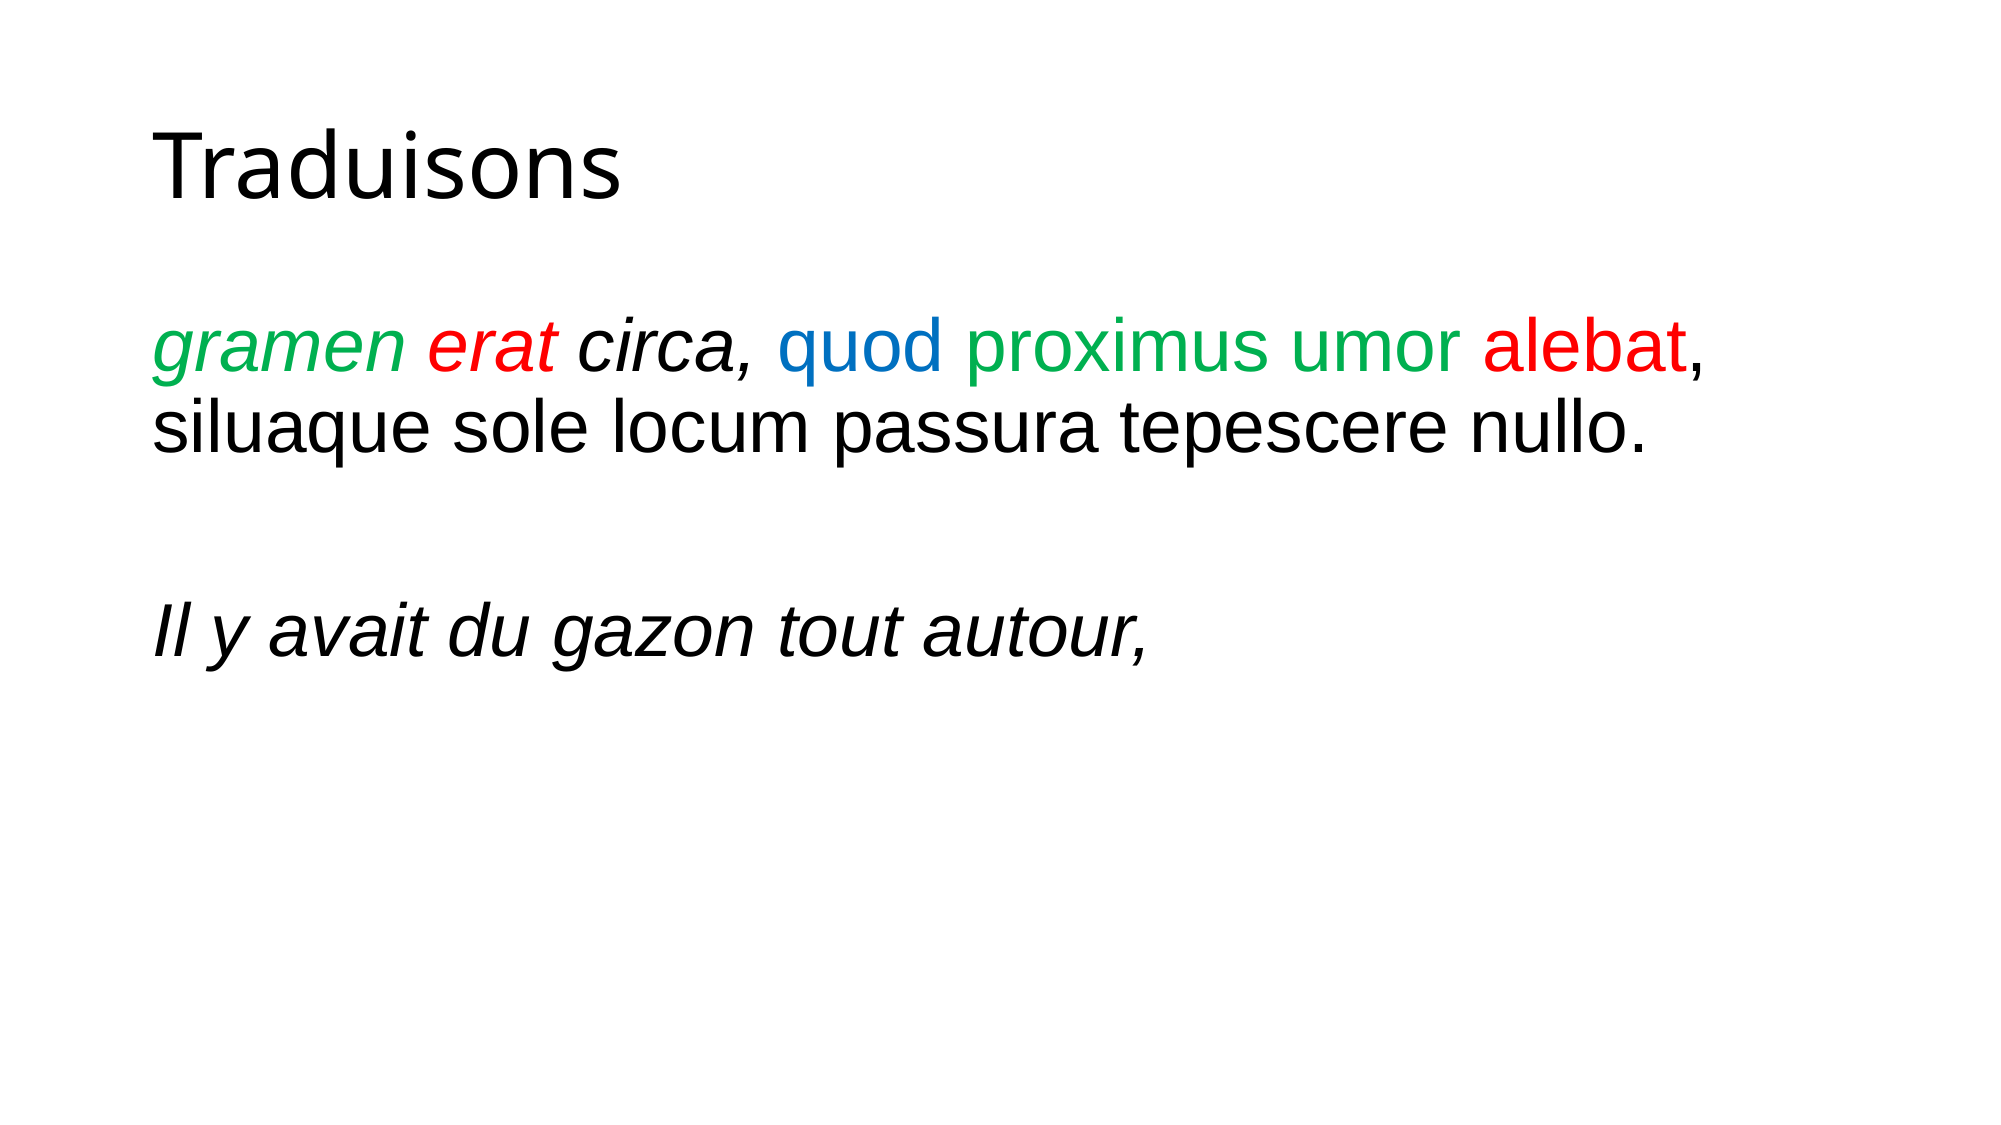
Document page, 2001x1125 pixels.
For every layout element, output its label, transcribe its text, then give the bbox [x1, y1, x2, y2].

list gramen erat circa, quod proximus umor alebat, siluaque sole locum passura tepescere nullo. Il y avait du gazon tout autour, [137, 299, 1956, 1014]
title Traduisons [137, 59, 1863, 278]
